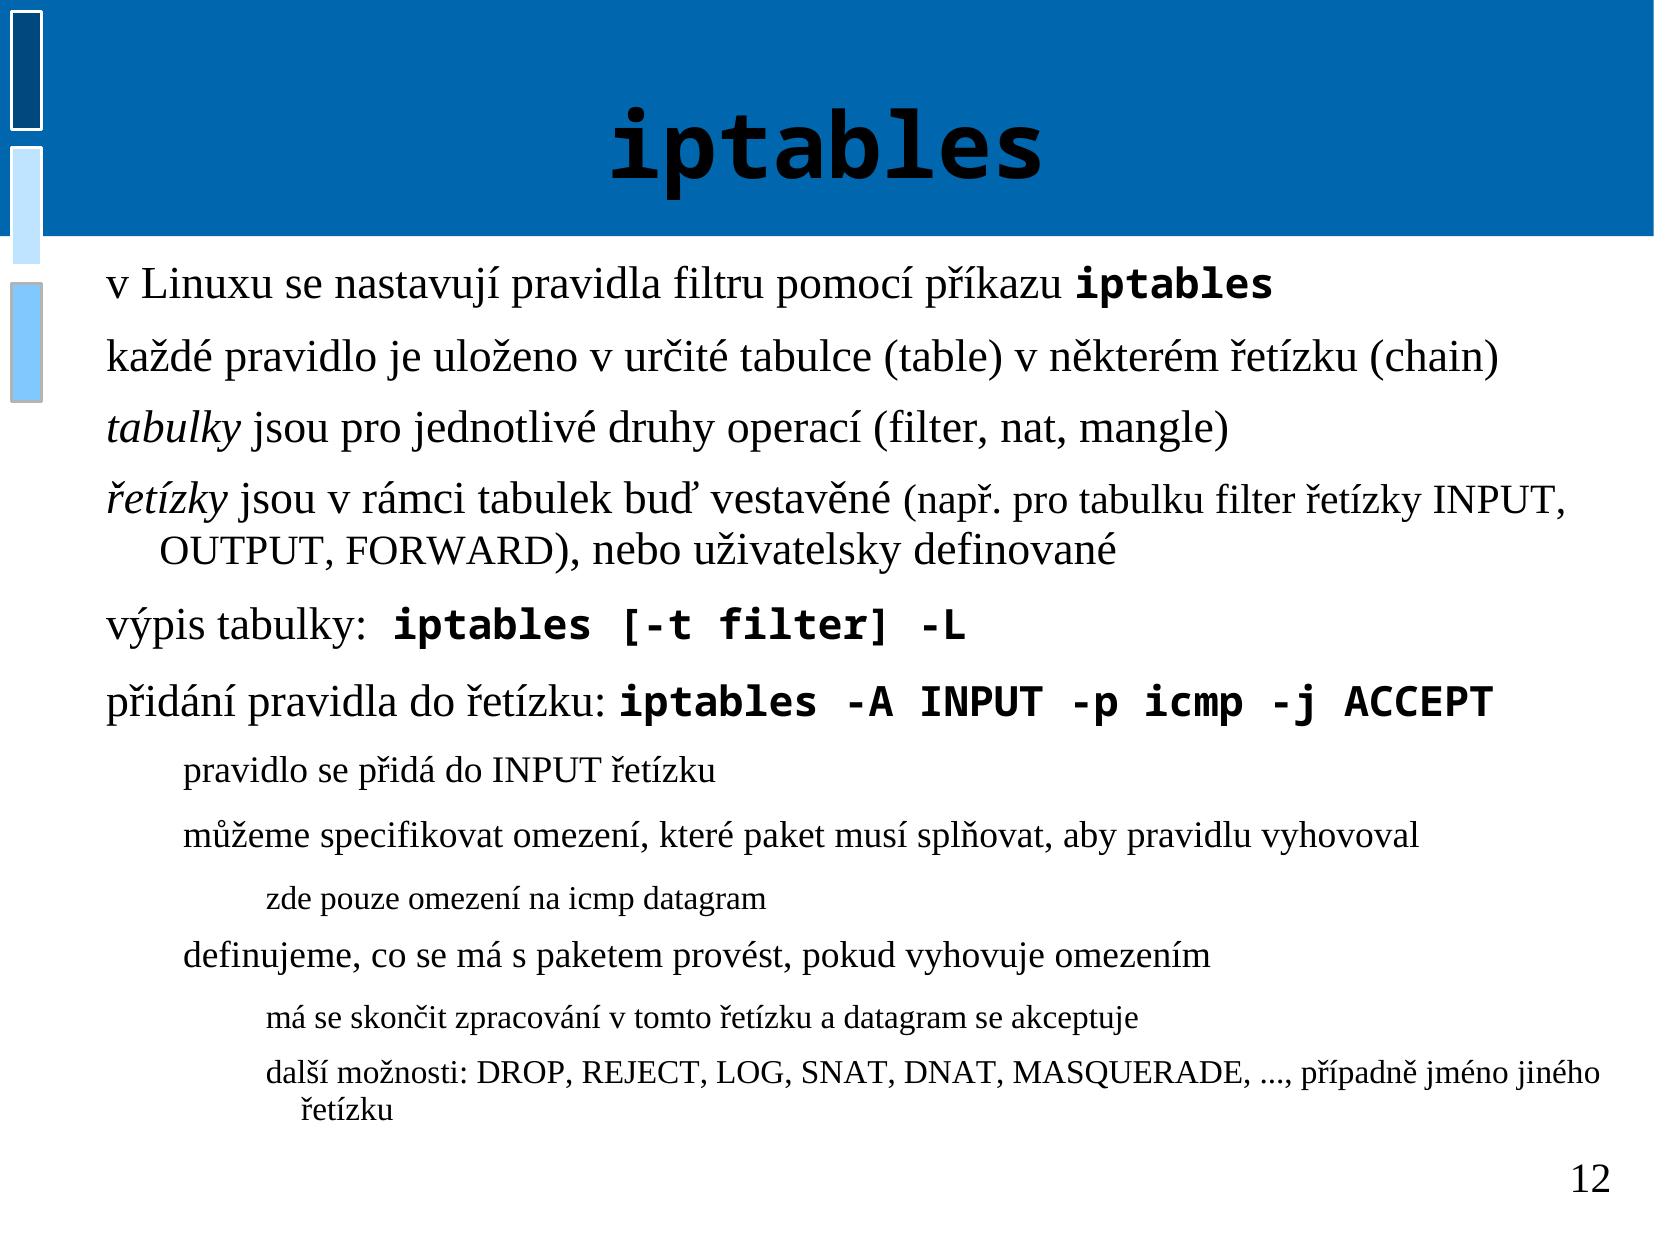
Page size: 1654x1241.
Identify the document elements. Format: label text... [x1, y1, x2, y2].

list v Linuxu se nastavují pravidla filtru pomocí příkazu iptables každé pravidlo je uloženo v určité tabulce (table) v některém řetízku (chain) tabulky jsou pro jednotlivé druhy operací (filter, nat, mangle) řetízky jsou v rámci tabulek buď vestavěné (např. pro tabulku filter řetízky INPUT, OUTPUT, FORWARD), nebo uživatelsky definované výpis tabulky: iptables [-t filter] -L přidání pravidla do řetízku: iptables -A INPUT -p icmp -j ACCEPT pravidlo se přidá do INPUT řetízku můžeme specifikovat omezení, které paket musí splňovat, aby pravidlu vyhovoval zde pouze omezení na icmp datagram definujeme, co se má s paketem provést, pokud vyhovuje omezením má se skončit zpracování v tomto řetízku a datagram se akceptuje další možnosti: DROP, REJECT, LOG, SNAT, DNAT, MASQUERADE, ..., případně jméno jiného řetízku [88, 253, 1625, 1170]
title iptables [121, 49, 1534, 237]
